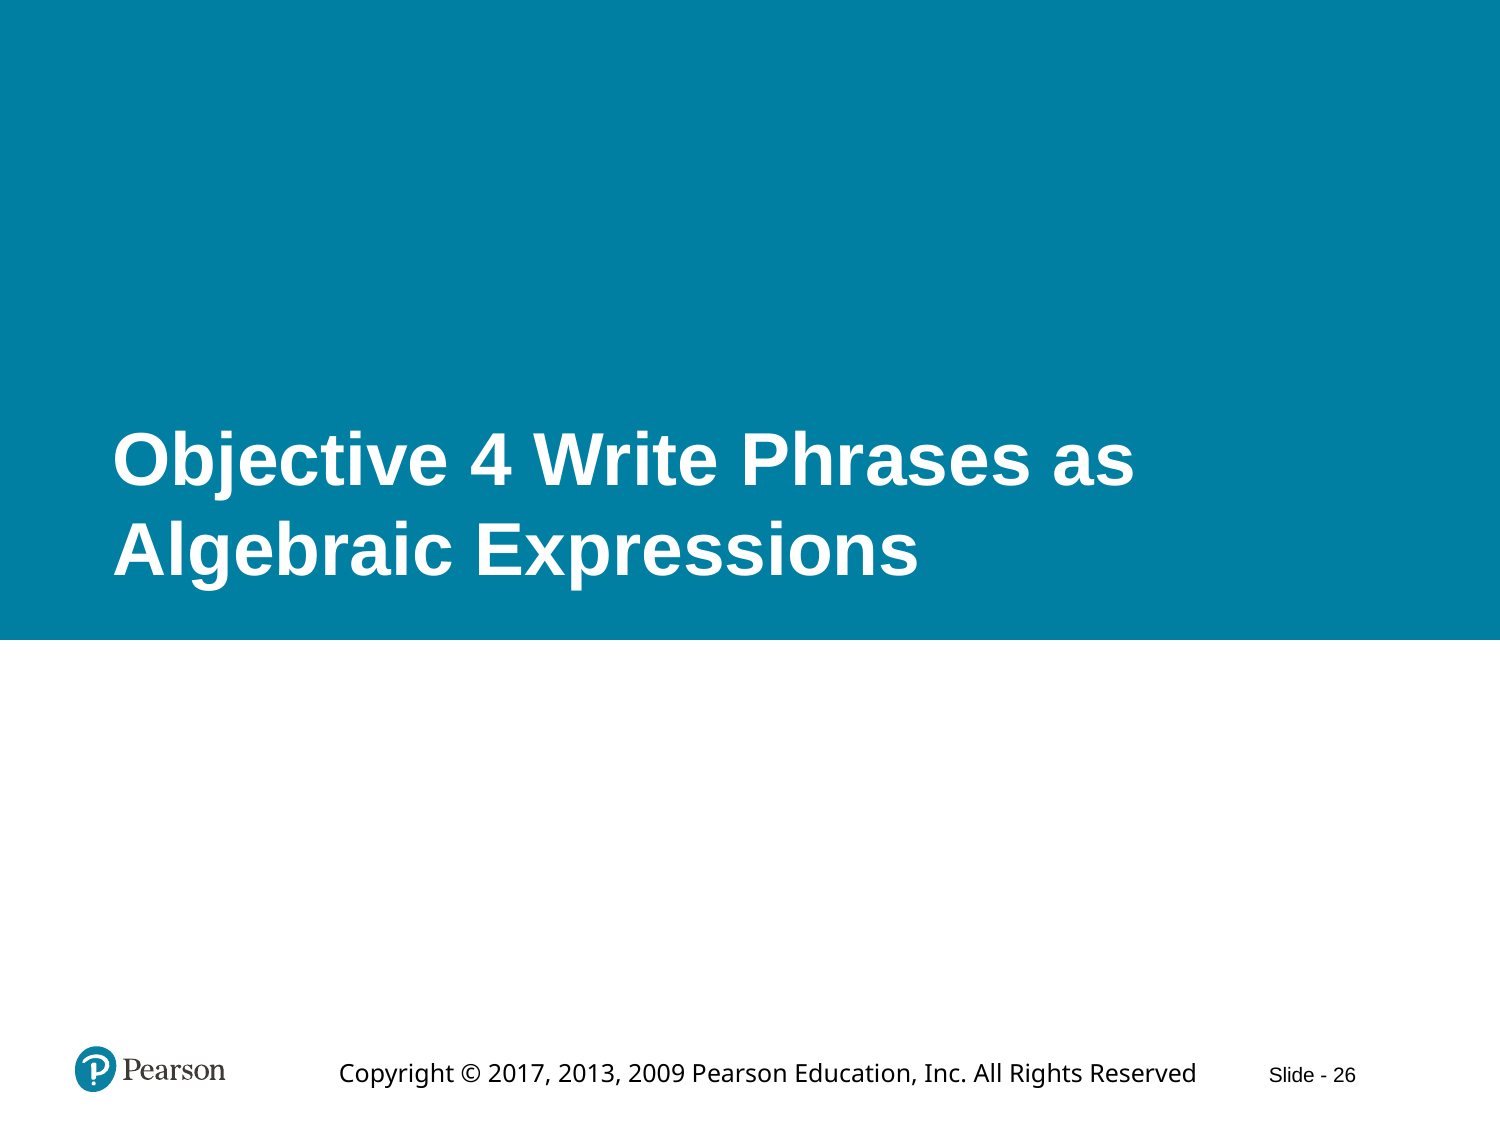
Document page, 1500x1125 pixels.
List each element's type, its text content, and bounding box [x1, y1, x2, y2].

title Objective 4 Write Phrases as Algebraic Expressions [112, 125, 1388, 591]
